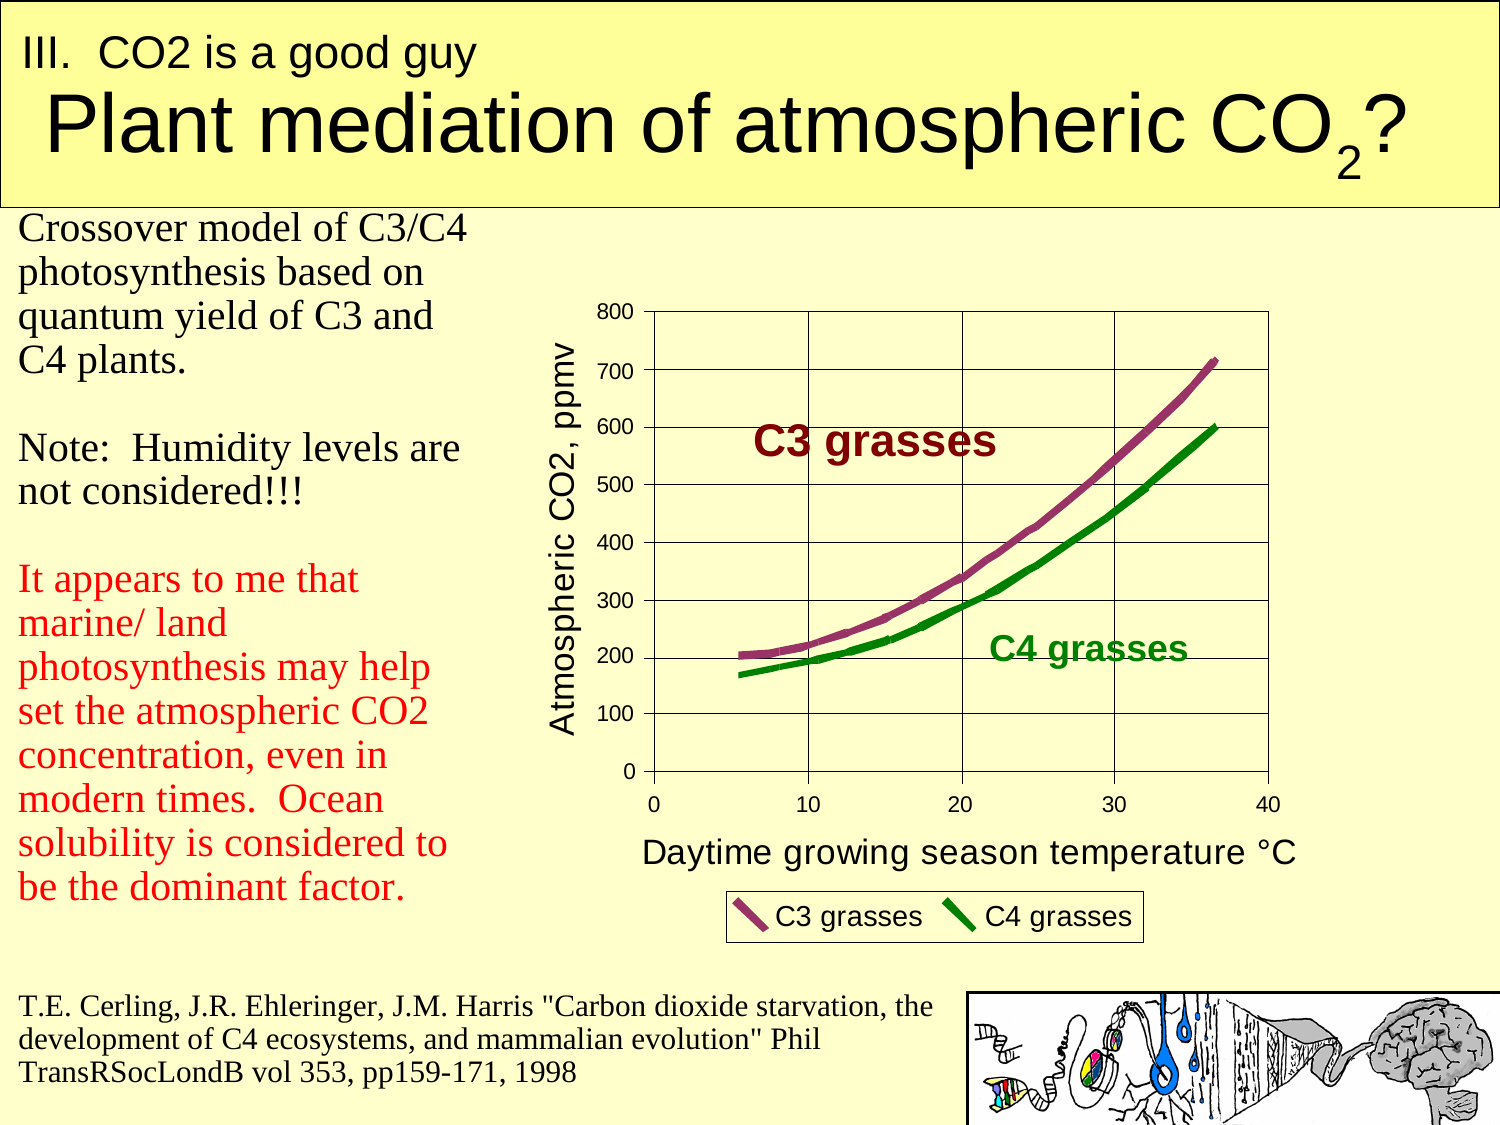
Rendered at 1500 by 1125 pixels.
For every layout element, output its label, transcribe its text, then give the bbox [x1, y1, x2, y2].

picture [969, 994, 1500, 1125]
text_box T.E. Cerling, J.R. Ehleringer, J.M. Harris "Carbon dioxide starvation, the development of C4 ecosystems, and mammalian evolution" Phil TransRSocLondB vol 353, pp159-171, 1998 [18, 990, 946, 1109]
text_box C4 grasses [974, 649, 1241, 708]
text_box C3 grasses [738, 442, 1064, 532]
text_box Crossover model of C3/C4 photosynthesis based on quantum yield of C3 and C4 plants. Note: Humidity levels are not considered!!! It appears to me that marine/ land photosynthesis may help set the atmospheric CO2 concentration, even in modern times. Ocean solubility is considered to be the dominant factor. [17, 206, 473, 975]
text_box III. CO2 is a good guy Plant mediation of atmospheric CO2? [0, 0, 1500, 208]
picture [502, 265, 1417, 972]
